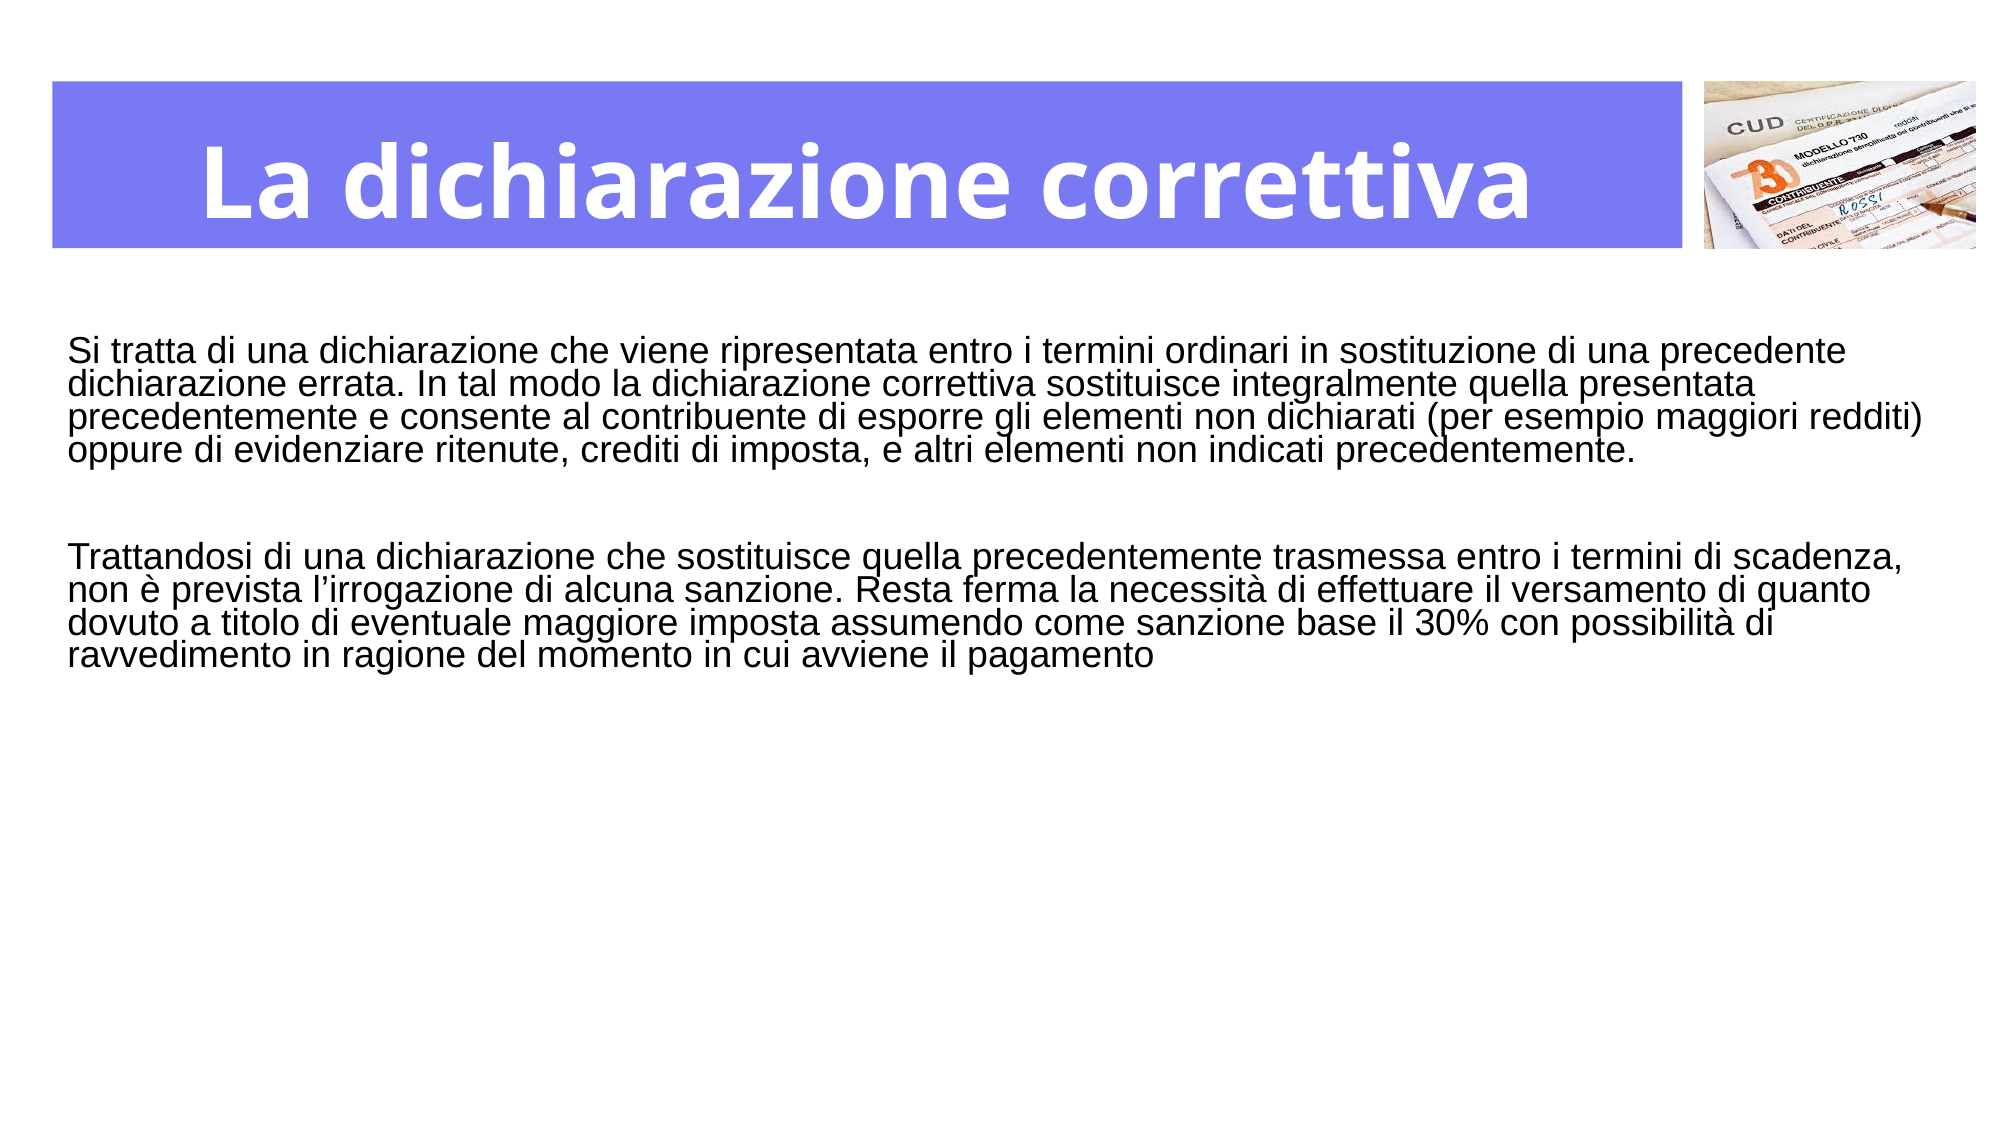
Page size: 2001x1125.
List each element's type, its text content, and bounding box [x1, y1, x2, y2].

picture [1704, 81, 1976, 249]
subtitle Si tratta di una dichiarazione che viene ripresentata entro i termini ordinari in sostituzione di una precedente dichiarazione errata. In tal modo la dichiarazione correttiva sostituisce integralmente quella presentata precedentemente e consente al contribuente di esporre gli elementi non dichiarati (per esempio maggiori redditi) oppure di evidenziare ritenute, crediti di imposta, e altri elementi non indicati precedentemente. Trattandosi di una dichiarazione che sostituisce quella precedentemente trasmessa entro i termini di scadenza, non è prevista l’irrogazione di alcuna sanzione. Resta ferma la necessità di effettuare il versamento di quanto dovuto a titolo di eventuale maggiore imposta assumendo come sanzione base il 30% con possibilità di ravvedimento in ragione del momento in cui avviene il pagamento [52, 330, 1945, 1070]
title La dichiarazione correttiva [52, 81, 1683, 249]
